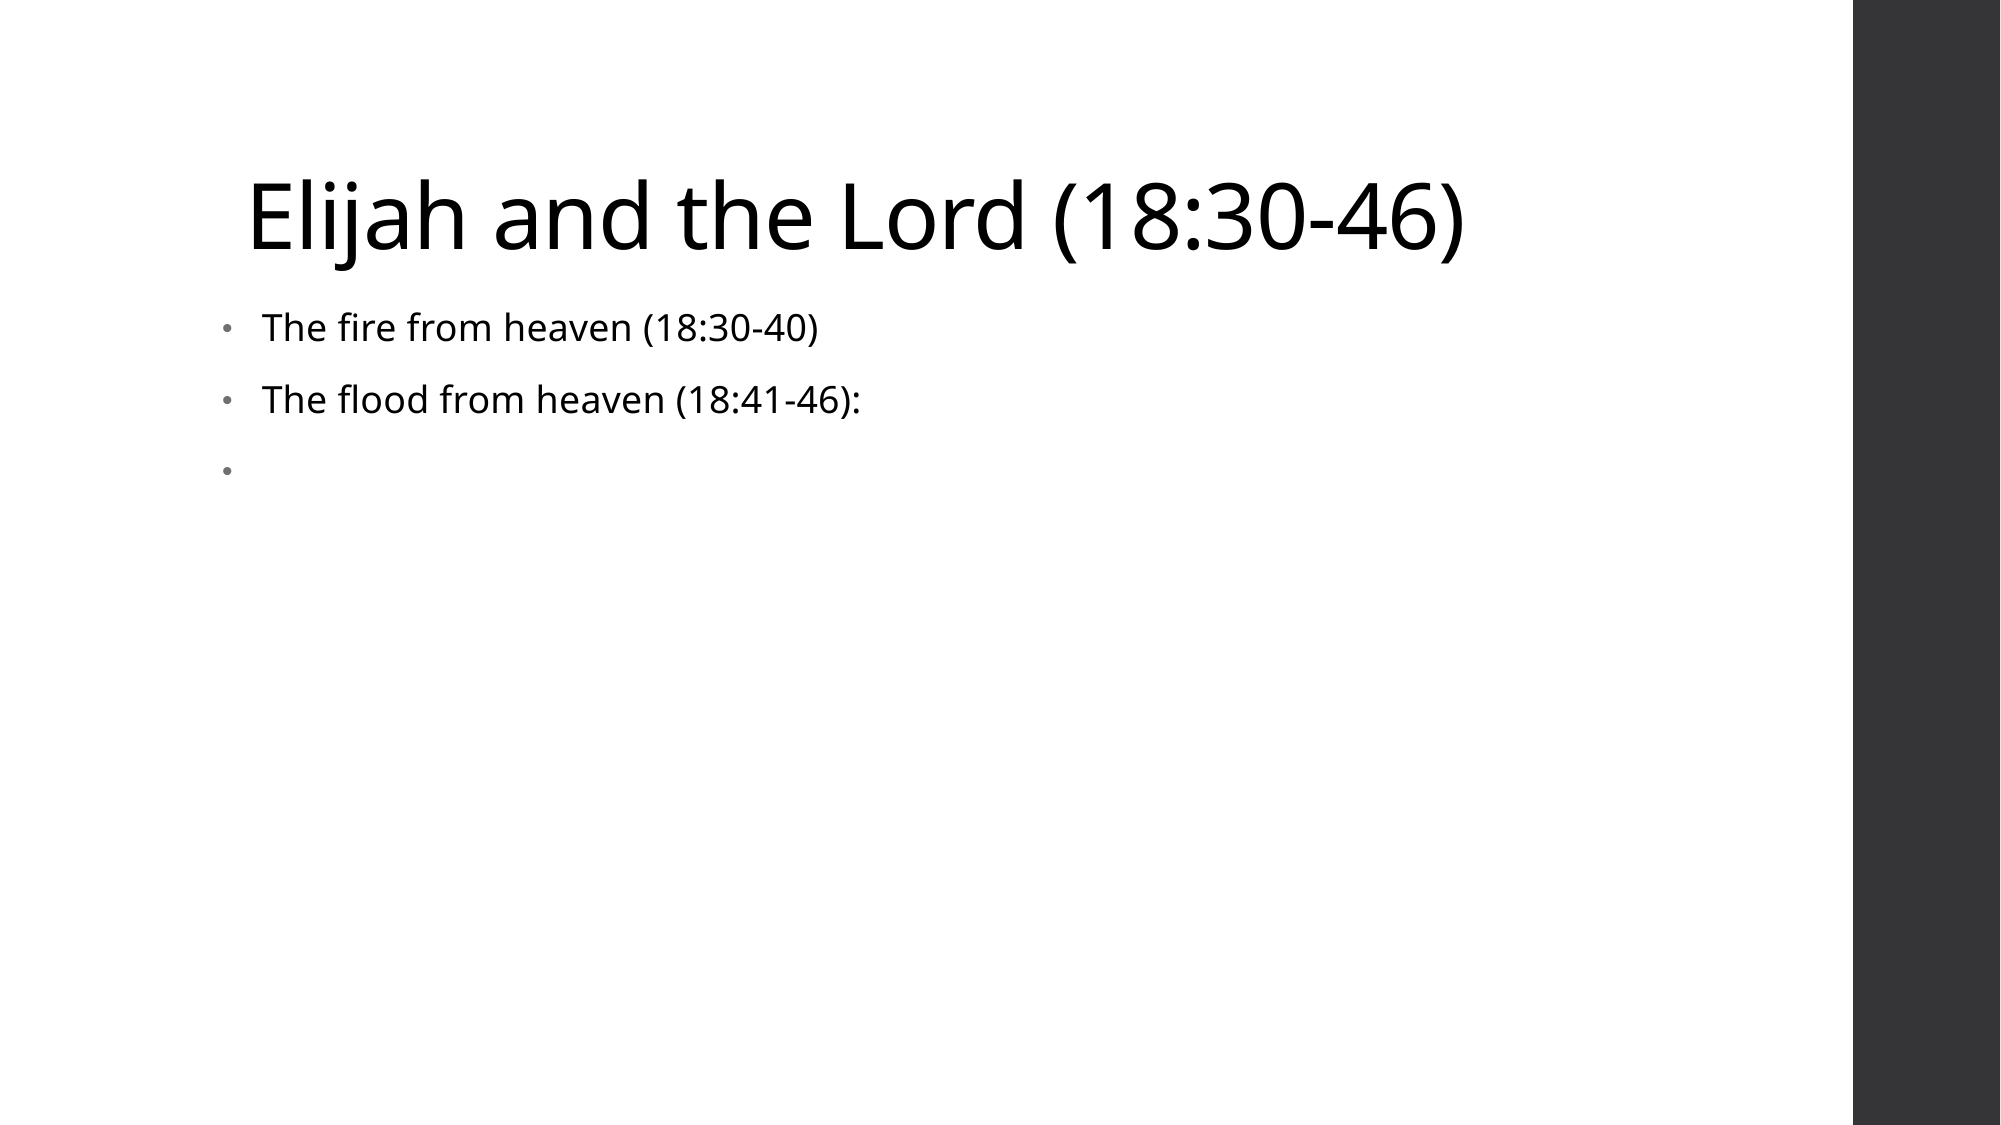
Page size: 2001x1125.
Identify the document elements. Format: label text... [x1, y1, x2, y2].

title Elijah and the Lord (18:30-46) [206, 60, 1797, 278]
list The fire from heaven (18:30-40) The flood from heaven (18:41-46): [206, 299, 1617, 1014]
